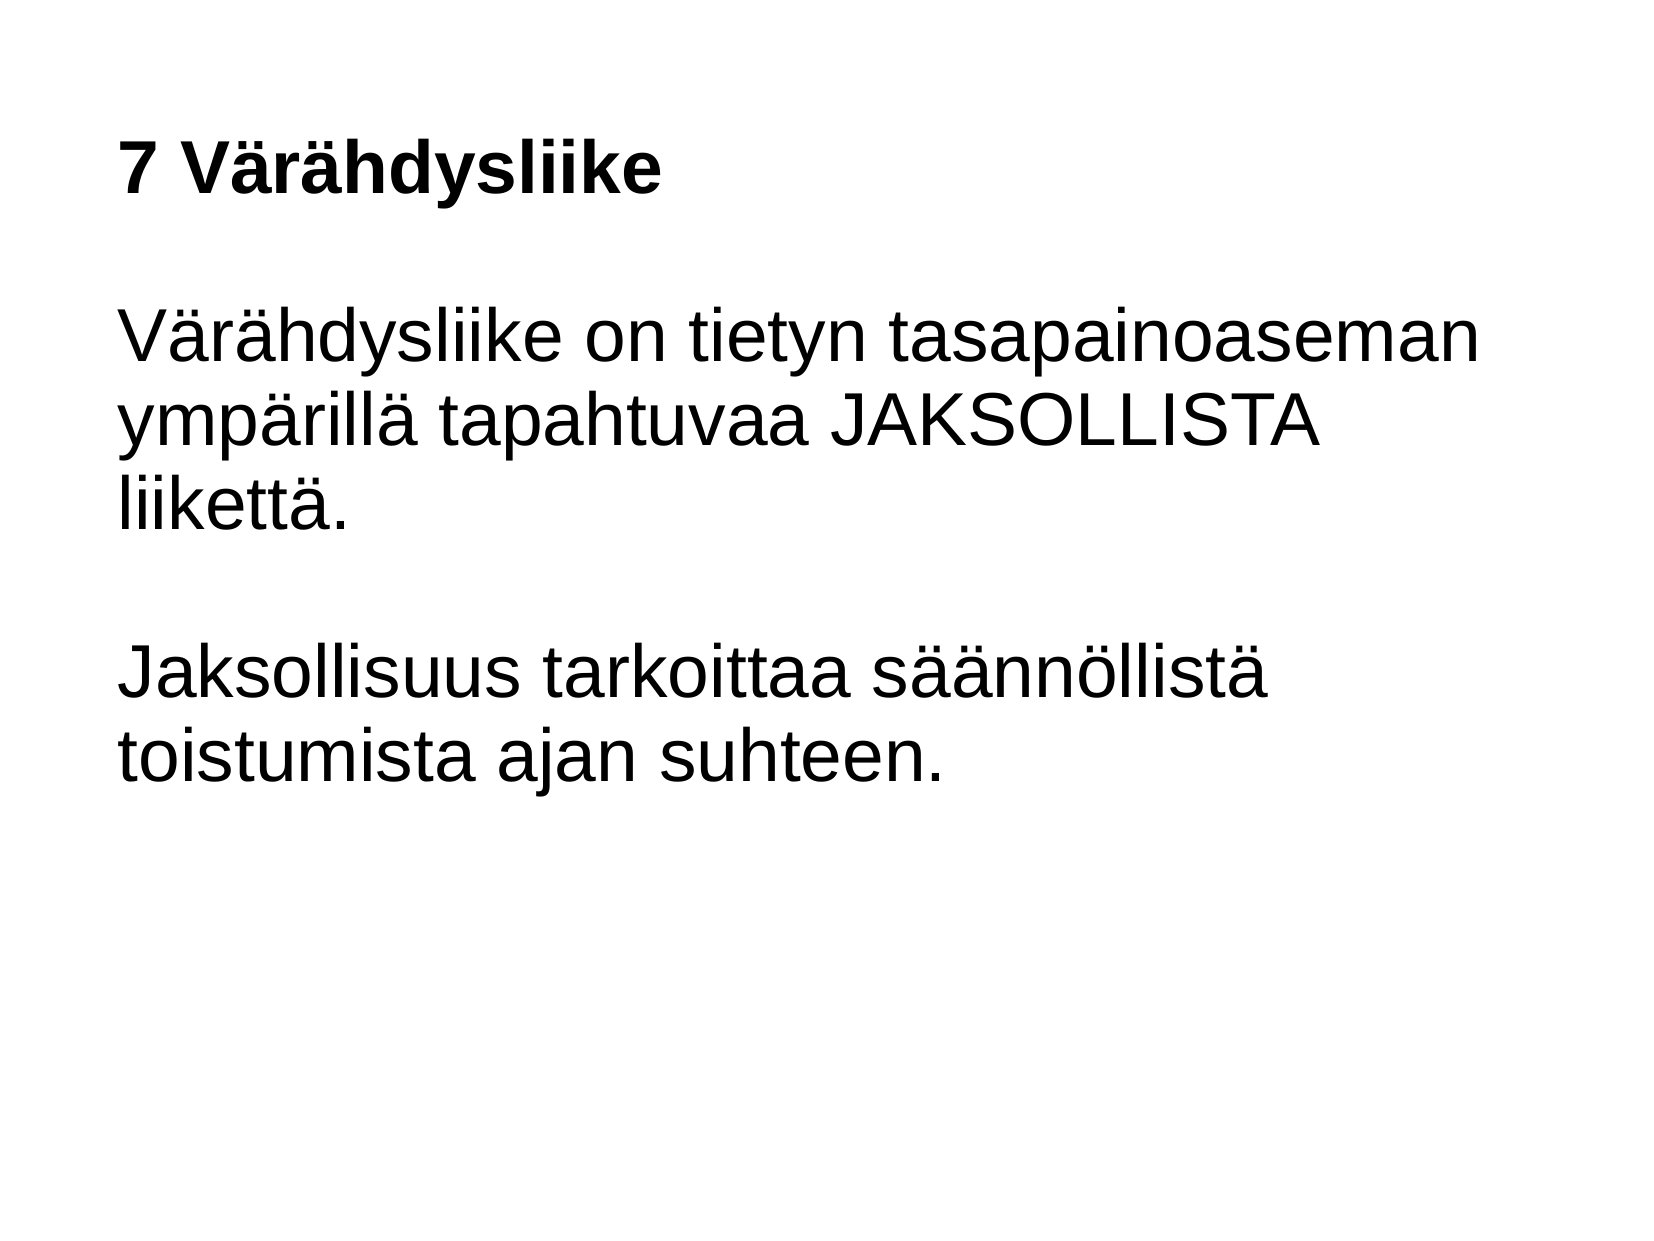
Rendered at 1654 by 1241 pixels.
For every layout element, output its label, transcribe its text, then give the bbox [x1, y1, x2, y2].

text_box 7 Värähdysliike Värähdysliike on tietyn tasapainoaseman ympärillä tapahtuvaa JAKSOLLISTA liikettä. Jaksollisuus tarkoittaa säännöllistä toistumista ajan suhteen. [102, 118, 1560, 805]
